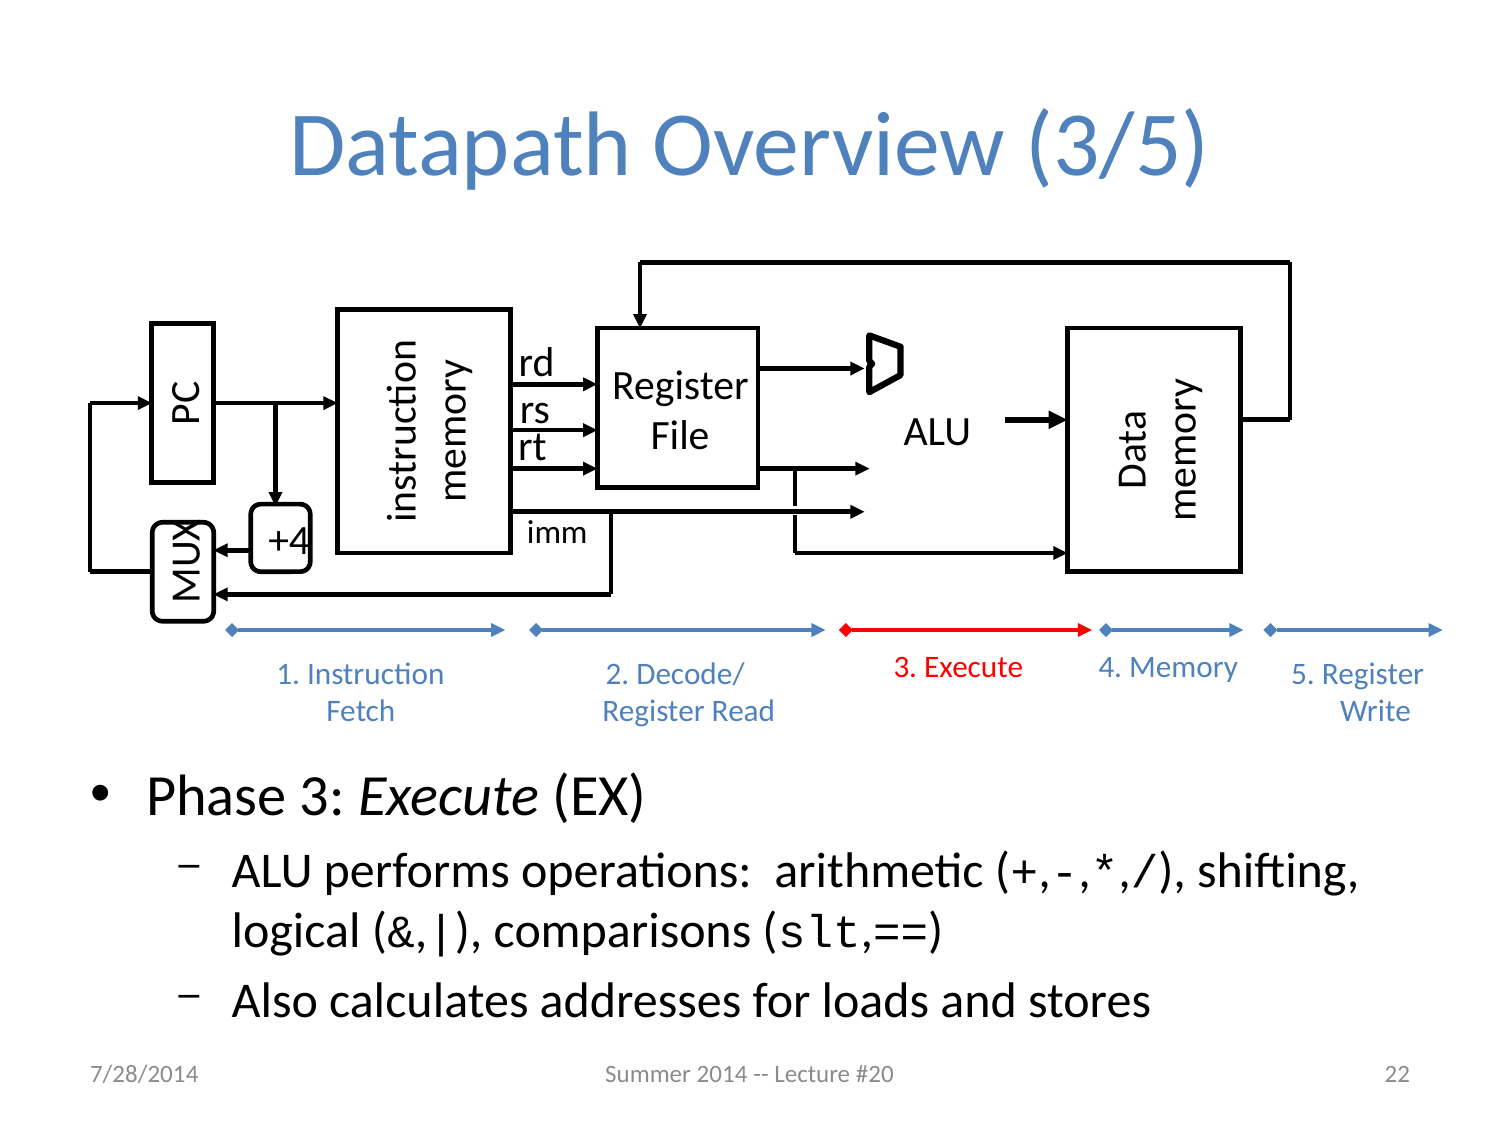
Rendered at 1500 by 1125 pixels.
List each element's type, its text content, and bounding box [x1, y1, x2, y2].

text_box instruction memory [337, 309, 511, 553]
text_box 3. Execute [878, 639, 1039, 692]
text_box rd [503, 327, 570, 393]
text_box imm [511, 503, 603, 558]
text_box Register File [597, 328, 758, 488]
text_box 4. Memory [1083, 639, 1254, 692]
text_box 5. Register Write [1276, 645, 1440, 736]
text_box MUX [152, 522, 214, 622]
slide_number 7/28/2014 [75, 1042, 425, 1103]
list Phase 3: Execute (EX) ALU performs operations: arithmetic (+,-,*,/), shifting, logical (&,|), comparisons (slt,==) Also calculates addresses for loads and stores [75, 750, 1425, 1065]
text_box MUX [177, 522, 194, 527]
text_box PC [151, 323, 214, 483]
title Datapath Overview (3/5) [75, 45, 1425, 233]
footer Summer 2014 -- Lecture #20 [512, 1042, 988, 1103]
text_box 1. Instruction Fetch [261, 645, 460, 736]
text_box Data memory [1067, 328, 1241, 572]
text_box rt [503, 411, 562, 477]
text_box ALU [869, 335, 901, 393]
slide_number <number> [1074, 1042, 1425, 1103]
text_box +4 [250, 504, 311, 572]
text_box 2. Decode/ Register Read [525, 645, 826, 736]
text_box rs [505, 393, 565, 440]
